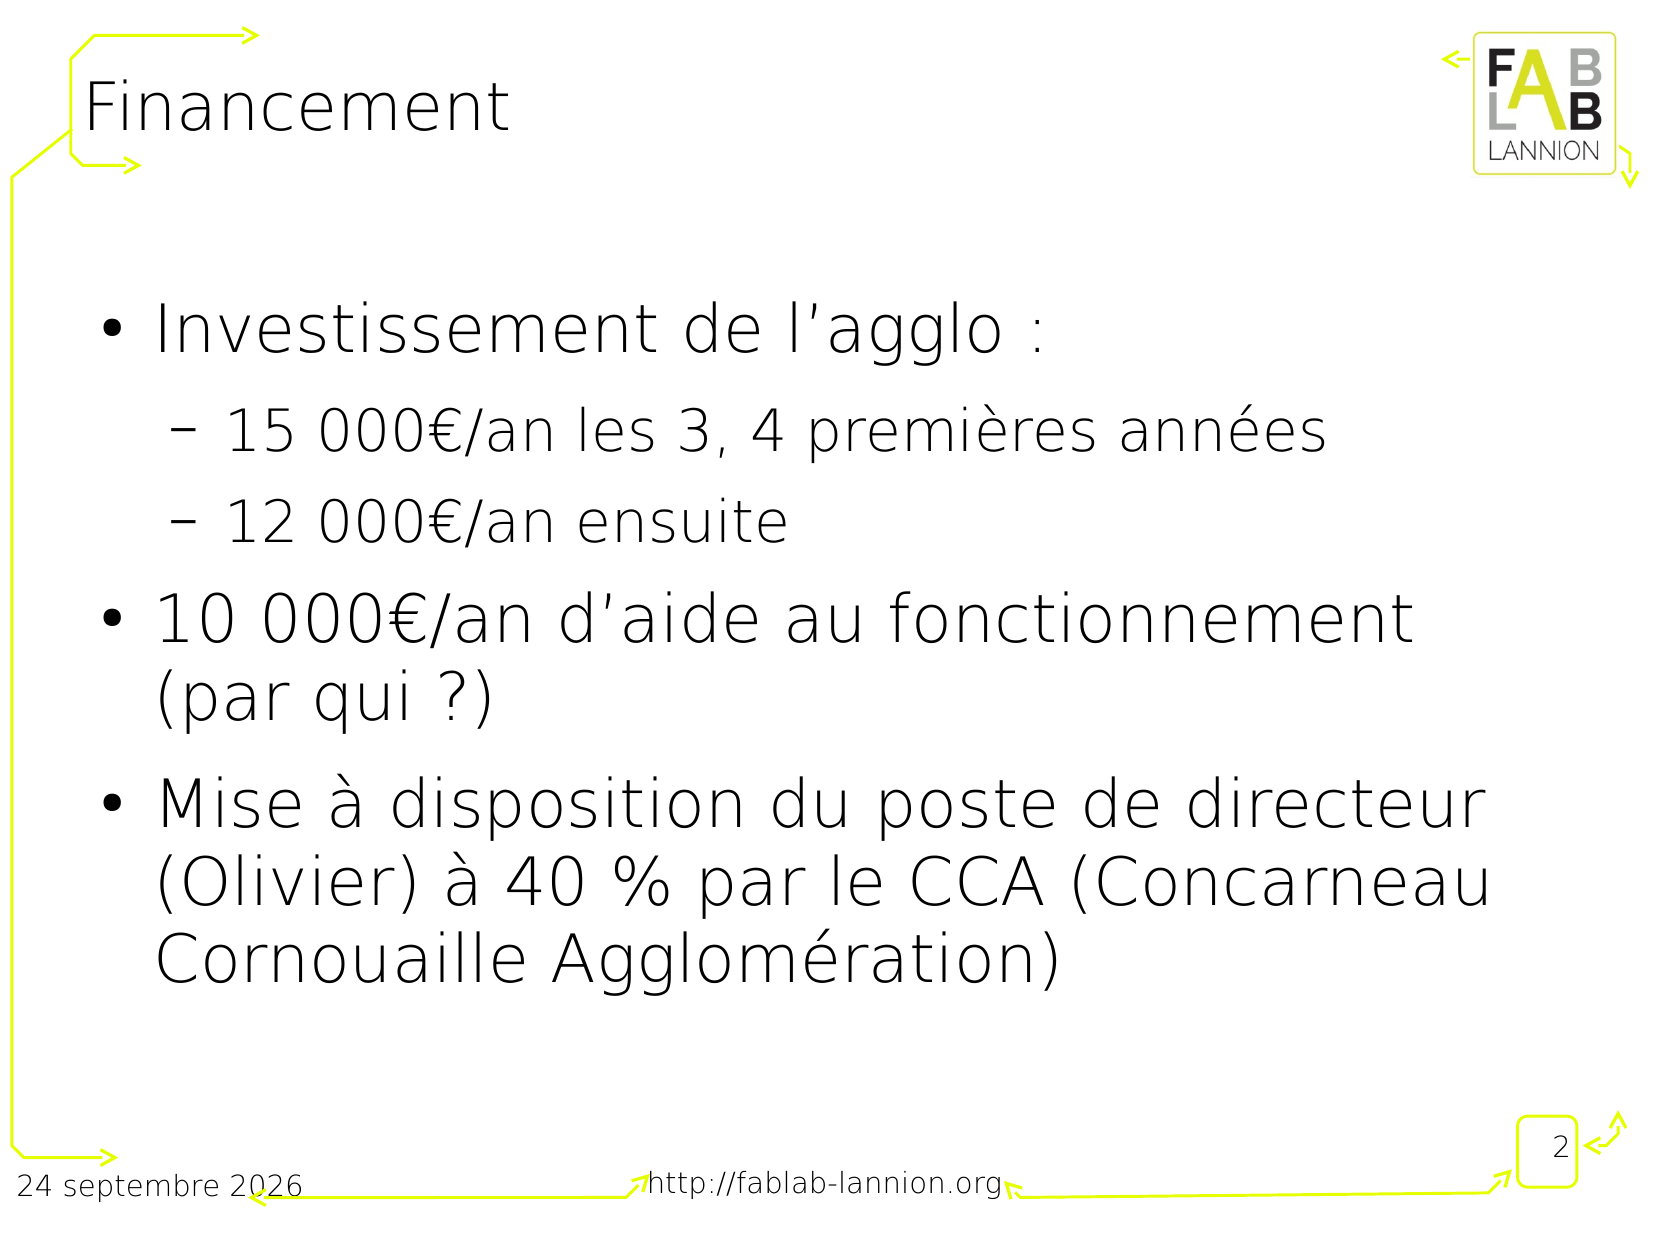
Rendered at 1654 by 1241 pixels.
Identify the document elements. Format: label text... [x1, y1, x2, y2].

picture [1470, 29, 1619, 178]
title Financement [82, 49, 1441, 166]
list Investissement de l’agglo : 15 000€/an les 3, 4 premières années 12 000€/an ensuite 10 000€/an d’aide au fonctionnement (par qui ?) Mise à disposition du poste de directeur (Olivier) à 40 % par le CCA (Concarneau Cornouaille Agglomération) [82, 290, 1571, 1010]
